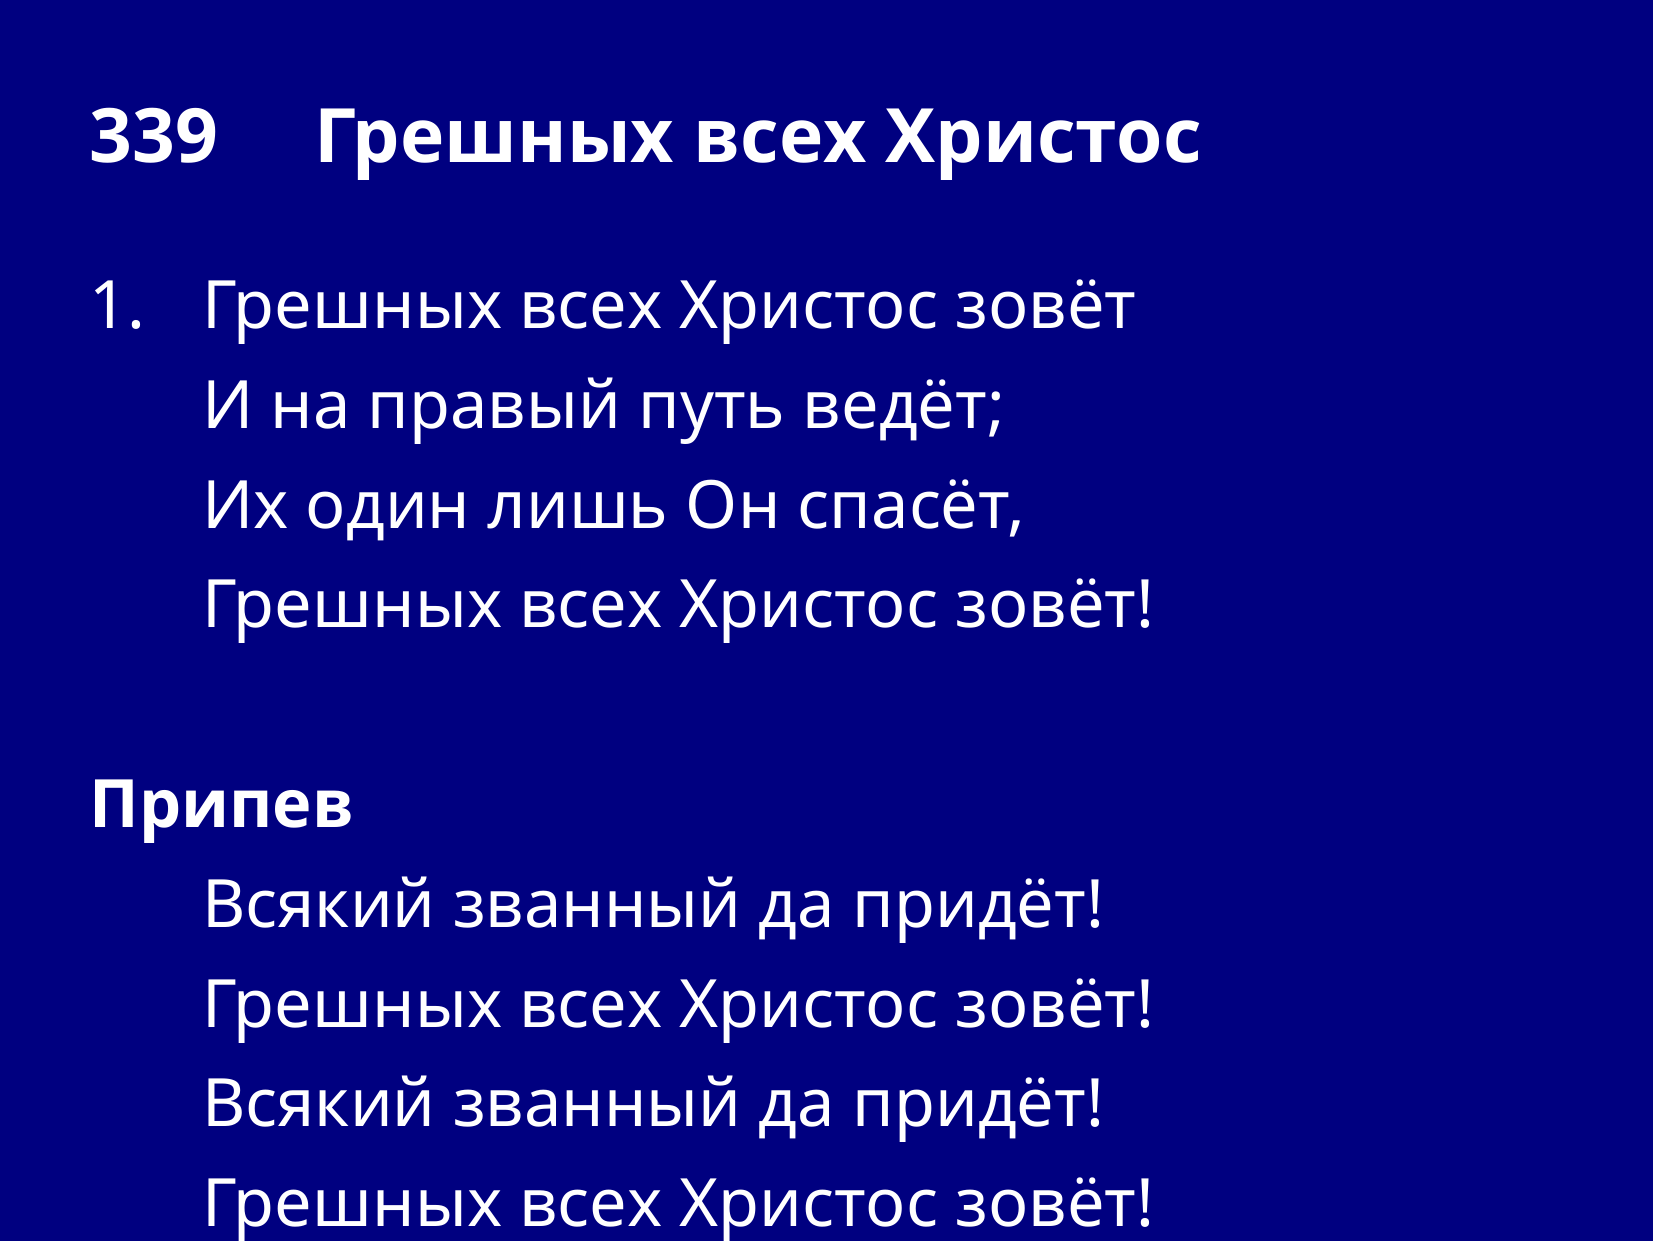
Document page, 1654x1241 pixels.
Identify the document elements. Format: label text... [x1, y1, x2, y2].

text_box 339 Грешных всех Христос [75, 75, 1576, 188]
text_box 1. Грешных всех Христос зовёт И на правый путь ведёт; Их один лишь Он спасёт, Грешных всех Христос зовёт! Припев Всякий званный да придёт! Грешных всех Христос зовёт! Всякий званный да придёт! Грешных всех Христос зовёт! [75, 188, 1576, 1163]
